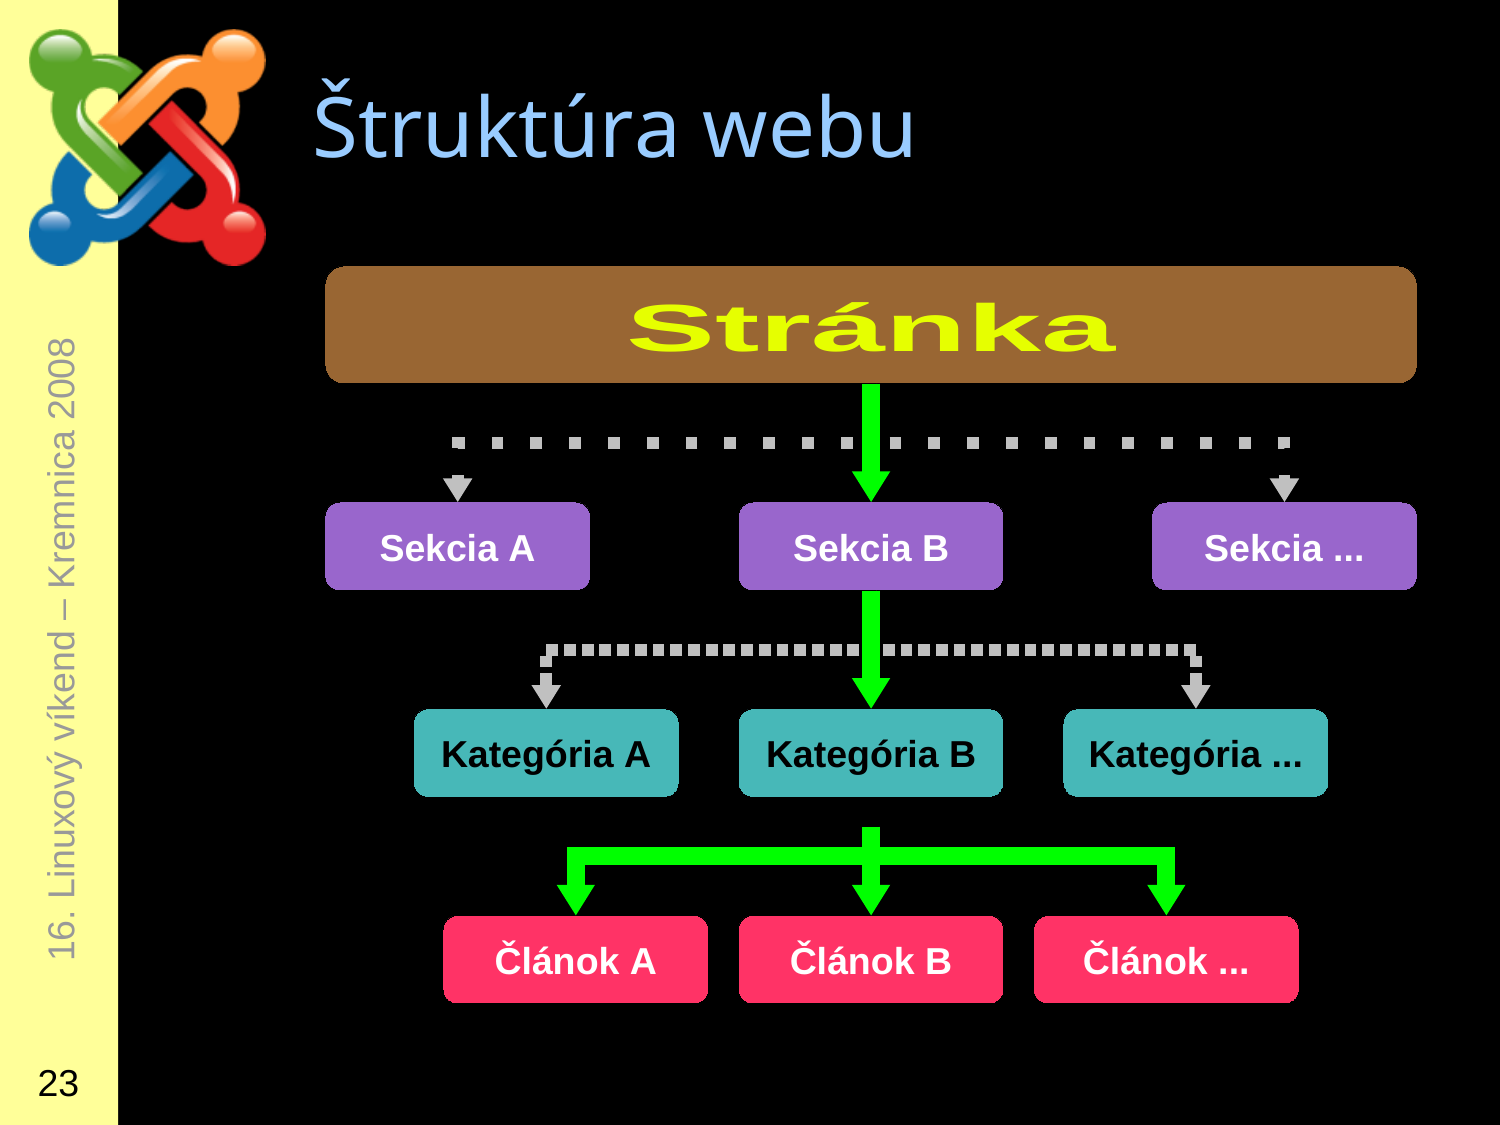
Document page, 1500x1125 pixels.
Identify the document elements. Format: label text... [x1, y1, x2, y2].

text_box Kategória ... [1062, 708, 1329, 798]
text_box Kategória A [413, 708, 680, 798]
title Štruktúra webu [312, 33, 1450, 216]
text_box Sekcia A [324, 501, 591, 591]
text_box Stránka [324, 265, 1418, 384]
text_box Článok A [442, 915, 709, 1004]
text_box Článok ... [1033, 915, 1300, 1004]
text_box Sekcia B [738, 501, 1004, 591]
text_box Článok B [738, 915, 1004, 1004]
text_box Kategória B [738, 708, 1004, 798]
text_box Sekcia ... [1151, 501, 1418, 591]
picture [29, 29, 266, 266]
